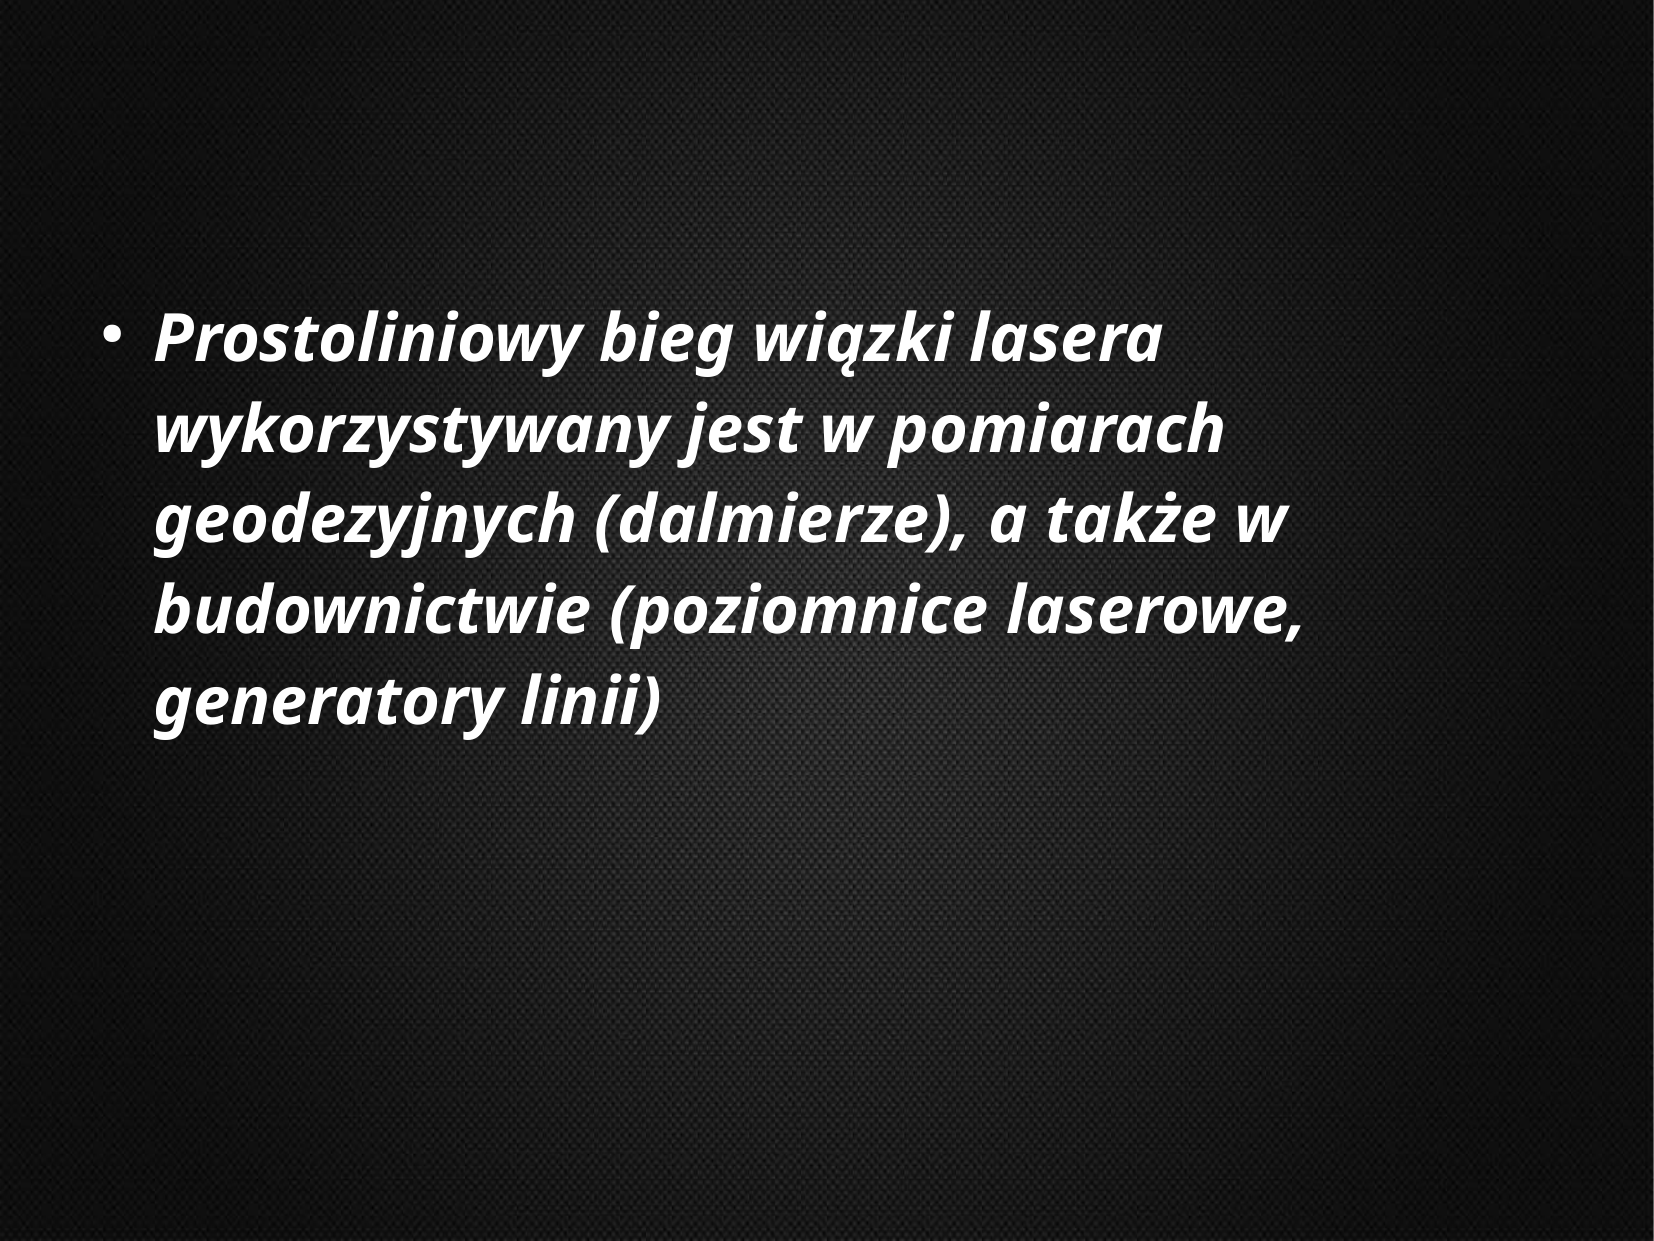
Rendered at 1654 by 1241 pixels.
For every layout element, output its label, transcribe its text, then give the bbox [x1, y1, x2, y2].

list Prostoliniowy bieg wiązki lasera wykorzystywany jest w pomiarach geodezyjnych (dalmierze), a także w budownictwie (poziomnice laserowe, generatory linii) [82, 290, 1571, 1010]
picture [0, 0, 1654, 1241]
